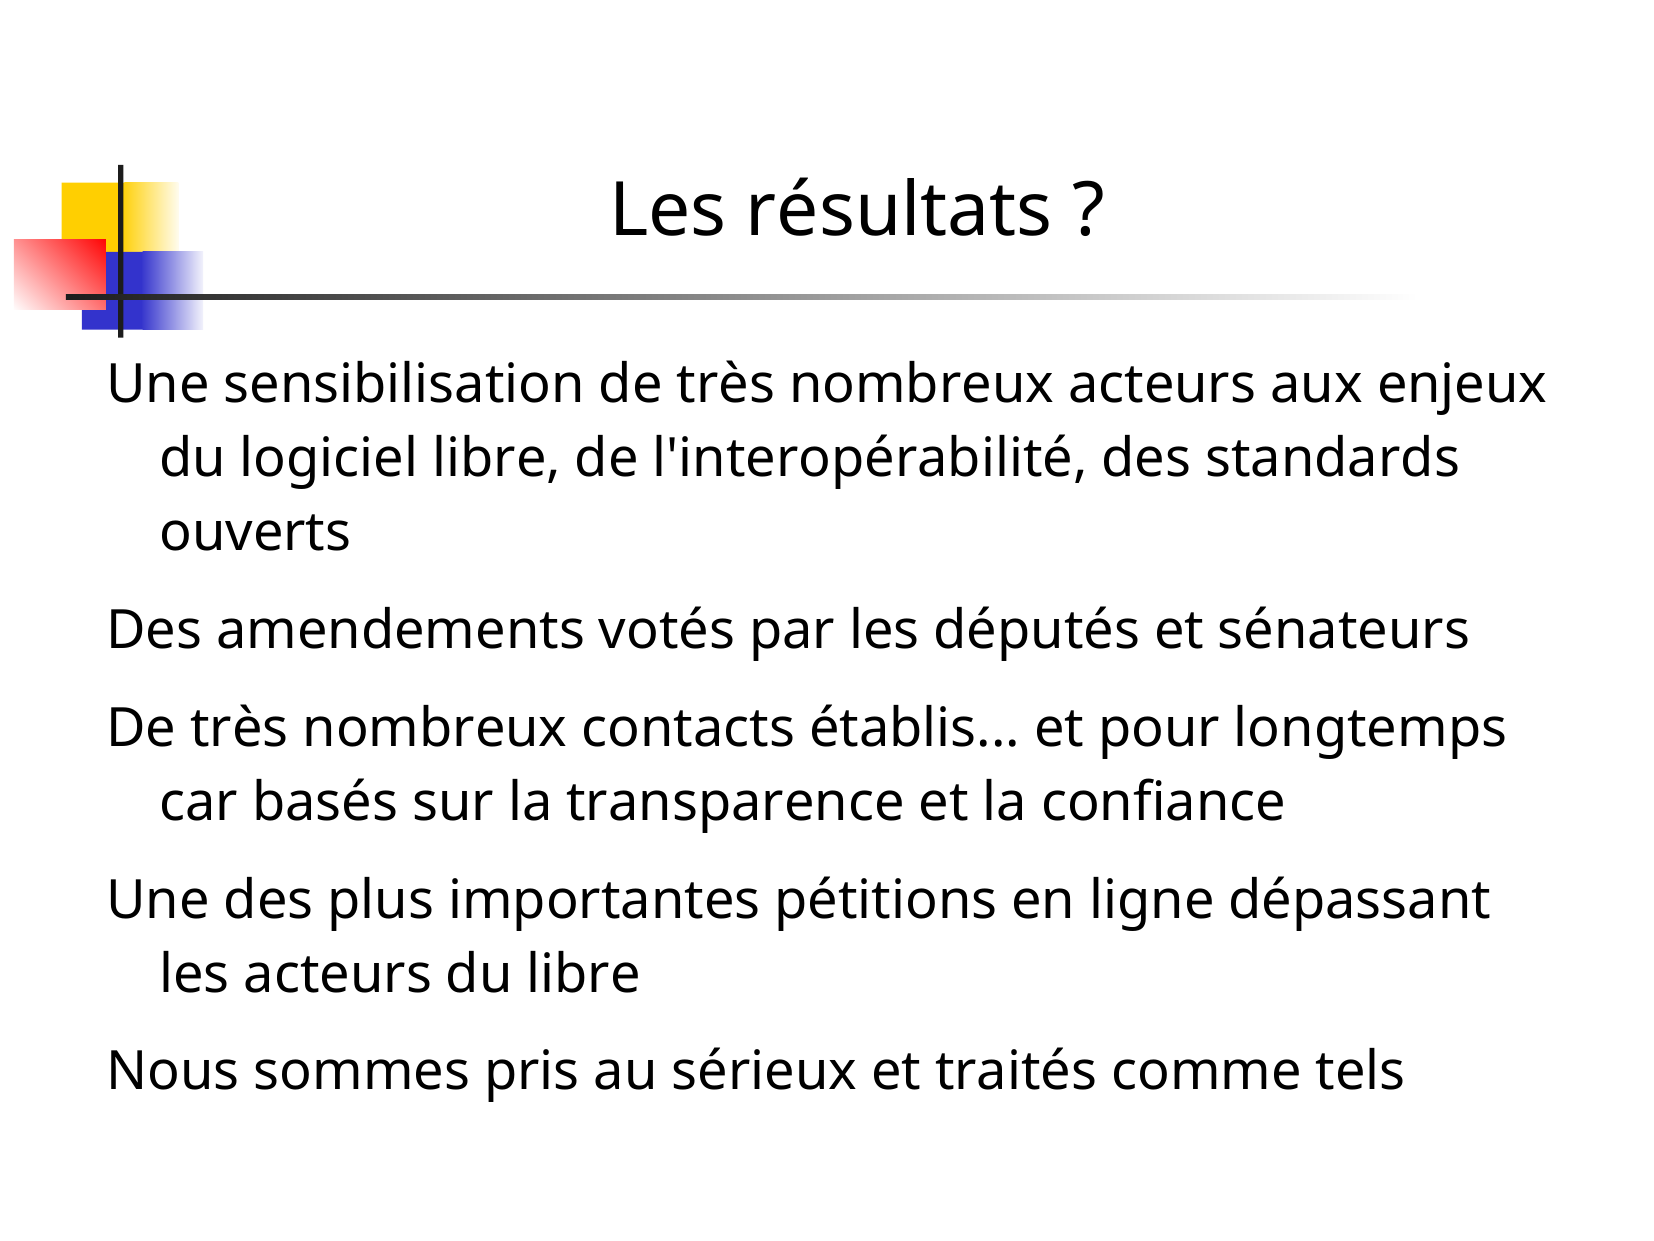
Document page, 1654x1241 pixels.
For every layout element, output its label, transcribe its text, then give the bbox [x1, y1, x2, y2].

title Les résultats ? [121, 110, 1534, 303]
list Une sensibilisation de très nombreux acteurs aux enjeux du logiciel libre, de l'interopérabilité, des standards ouverts Des amendements votés par les députés et sénateurs De très nombreux contacts établis... et pour longtemps car basés sur la transparence et la confiance Une des plus importantes pétitions en ligne dépassant les acteurs du libre Nous sommes pris au sérieux et traités comme tels [88, 344, 1565, 1134]
